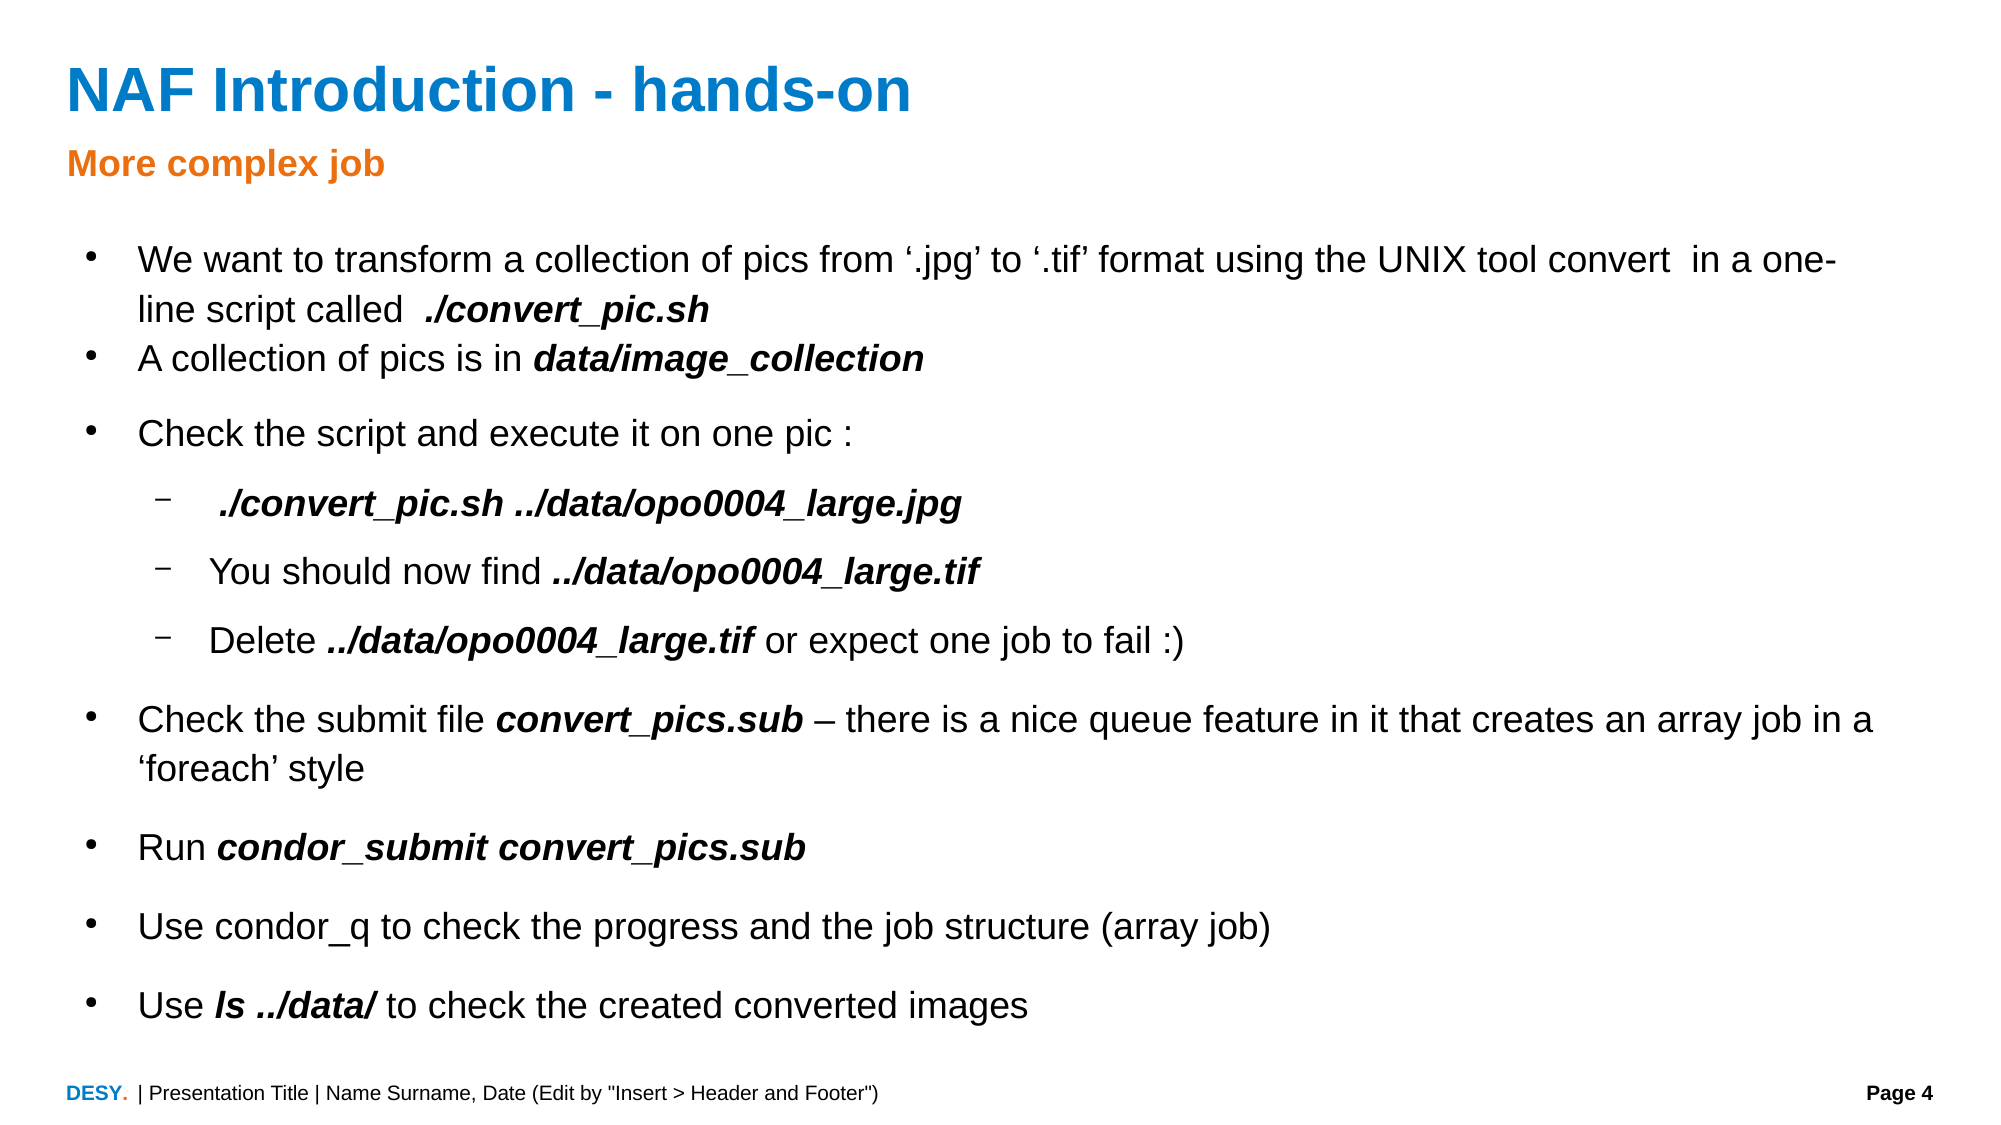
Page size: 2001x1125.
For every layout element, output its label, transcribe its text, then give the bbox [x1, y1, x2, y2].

list We want to transform a collection of pics from ‘.jpg’ to ‘.tif’ format using the UNIX tool convert in a one-line script called ./convert_pic.sh A collection of pics is in data/image_collection Check the script and execute it on one pic : ./convert_pic.sh ../data/opo0004_large.jpg You should now find ../data/opo0004_large.tif Delete ../data/opo0004_large.tif or expect one job to fail :) Check the submit file convert_pics.sub – there is a nice queue feature in it that creates an array job in a ‘foreach’ style Run condor_submit convert_pics.sub Use condor_q to check the progress and the job structure (array job) Use ls ../data/ to check the created converted images [66, 230, 1890, 1053]
footer | Presentation Title | Name Surname, Date (Edit by "Insert > Header and Footer") [137, 1079, 1762, 1111]
title NAF Introduction - hands-on [66, 57, 1933, 132]
list More complex job [66, 134, 1933, 197]
